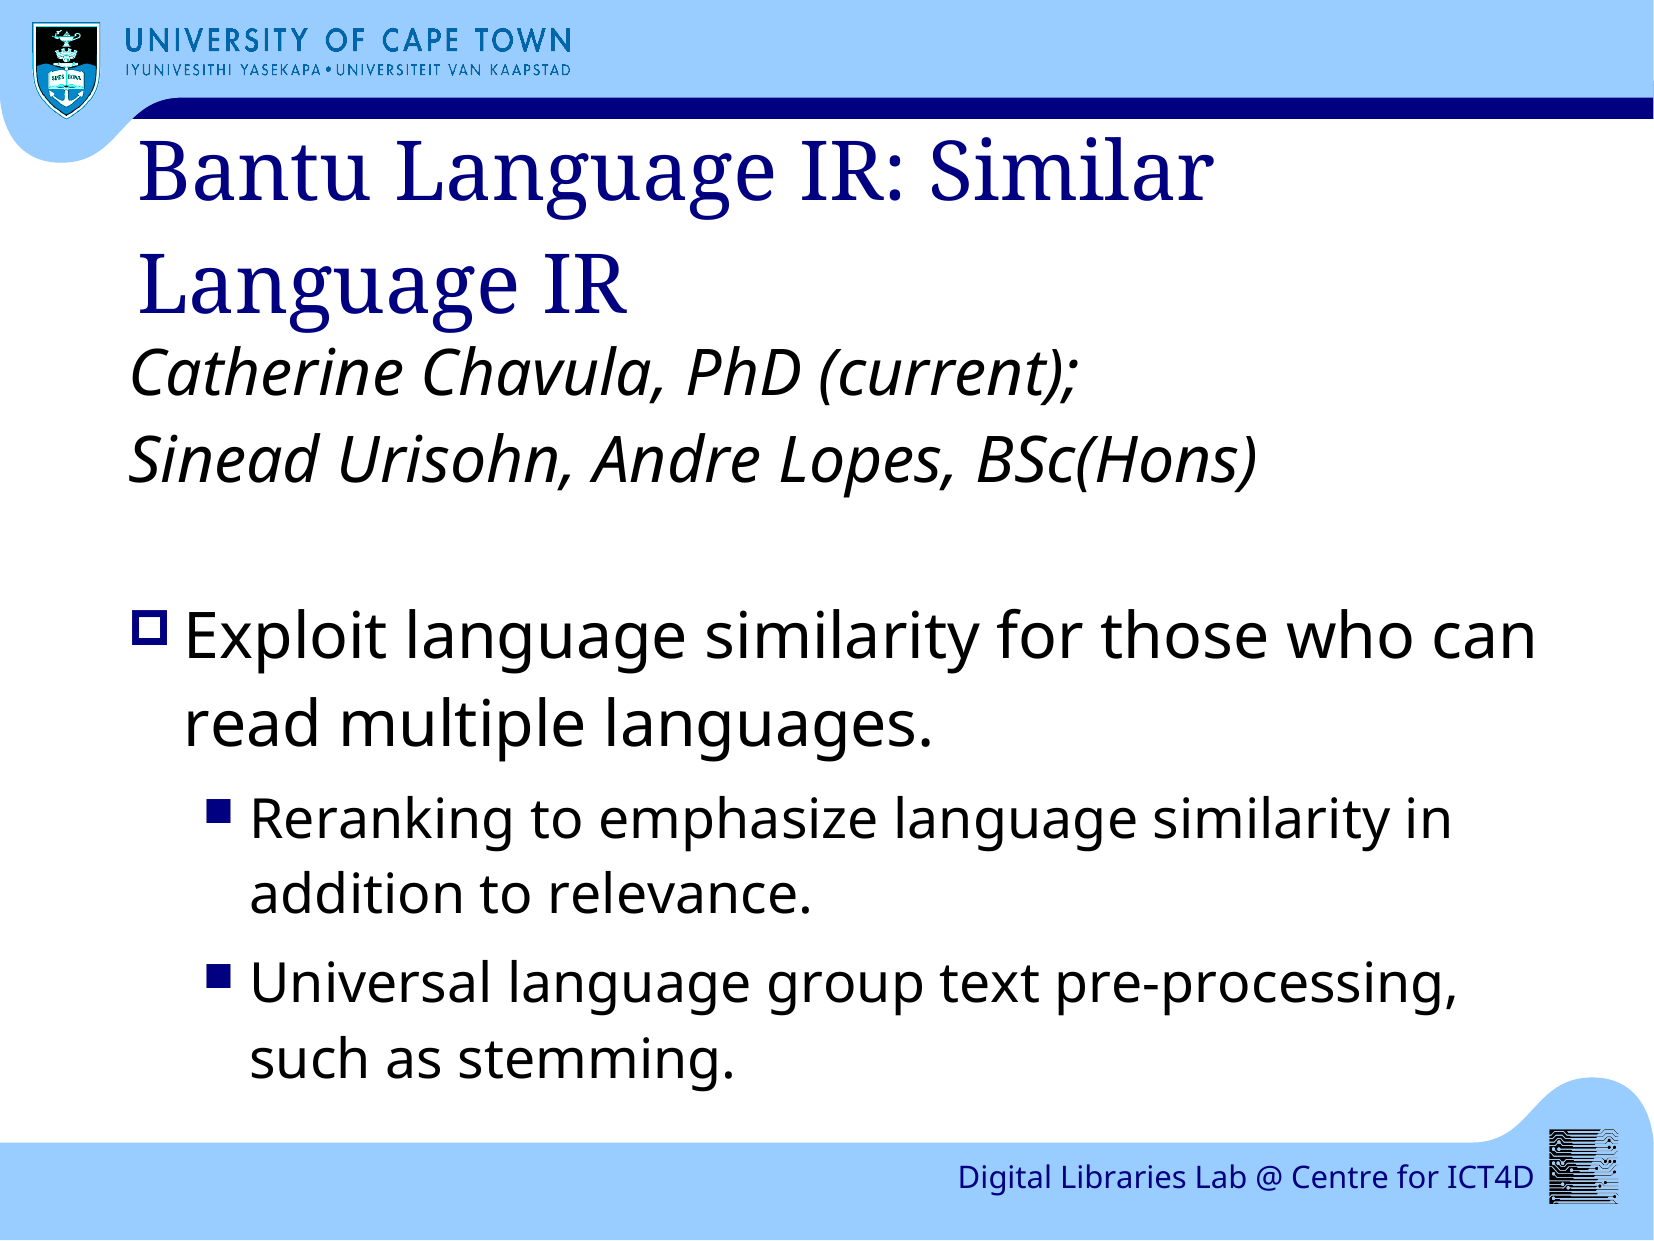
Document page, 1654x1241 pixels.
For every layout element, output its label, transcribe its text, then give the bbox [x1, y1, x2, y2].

title Bantu Language IR: Similar Language IR [137, 155, 1598, 296]
picture [32, 22, 101, 120]
list Catherine Chavula, PhD (current); Sinead Urisohn, Andre Lopes, BSc(Hons) Exploit language similarity for those who can read multiple languages. Reranking to emphasize language similarity in addition to relevance. Universal language group text pre-processing, such as stemming. [128, 326, 1597, 1046]
picture [1549, 1129, 1619, 1204]
picture [122, 25, 573, 78]
